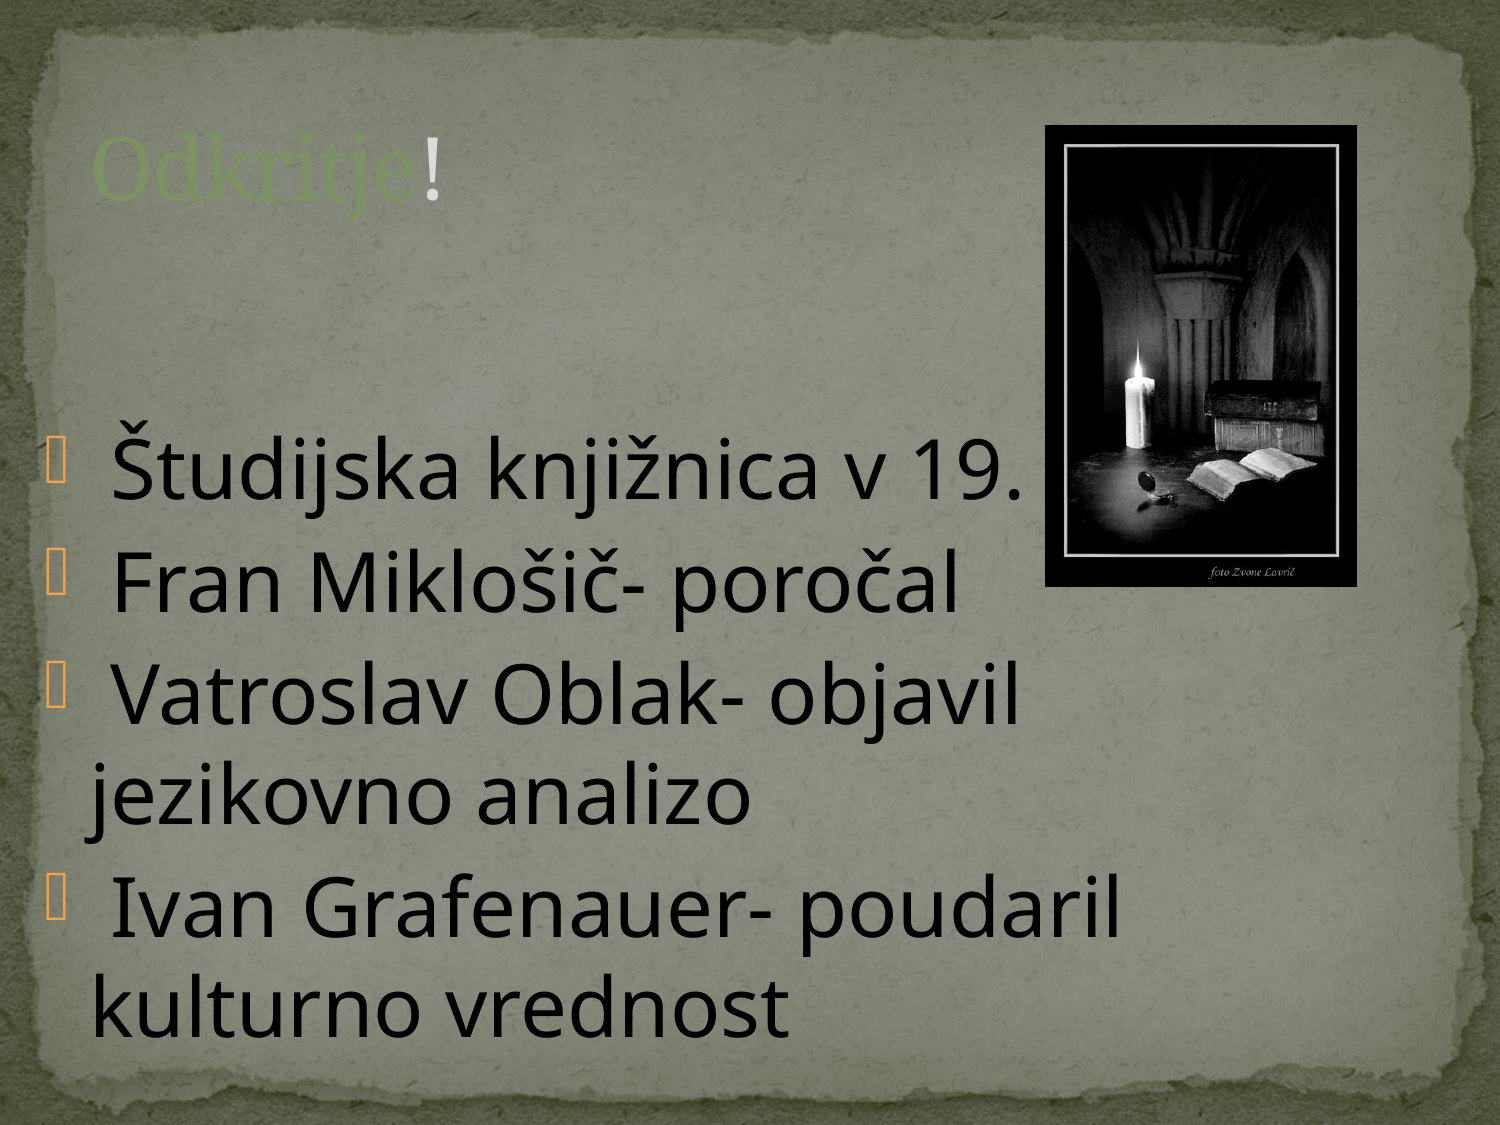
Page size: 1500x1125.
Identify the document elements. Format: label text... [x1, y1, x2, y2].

title Odkritje! [75, 24, 1425, 225]
picture [0, 0, 1500, 1125]
list Študijska knjižnica v 19. stoletju Fran Miklošič- poročal Vatroslav Oblak- objavil jezikovno analizo Ivan Grafenauer- poudaril kulturno vrednost [29, 408, 1380, 923]
